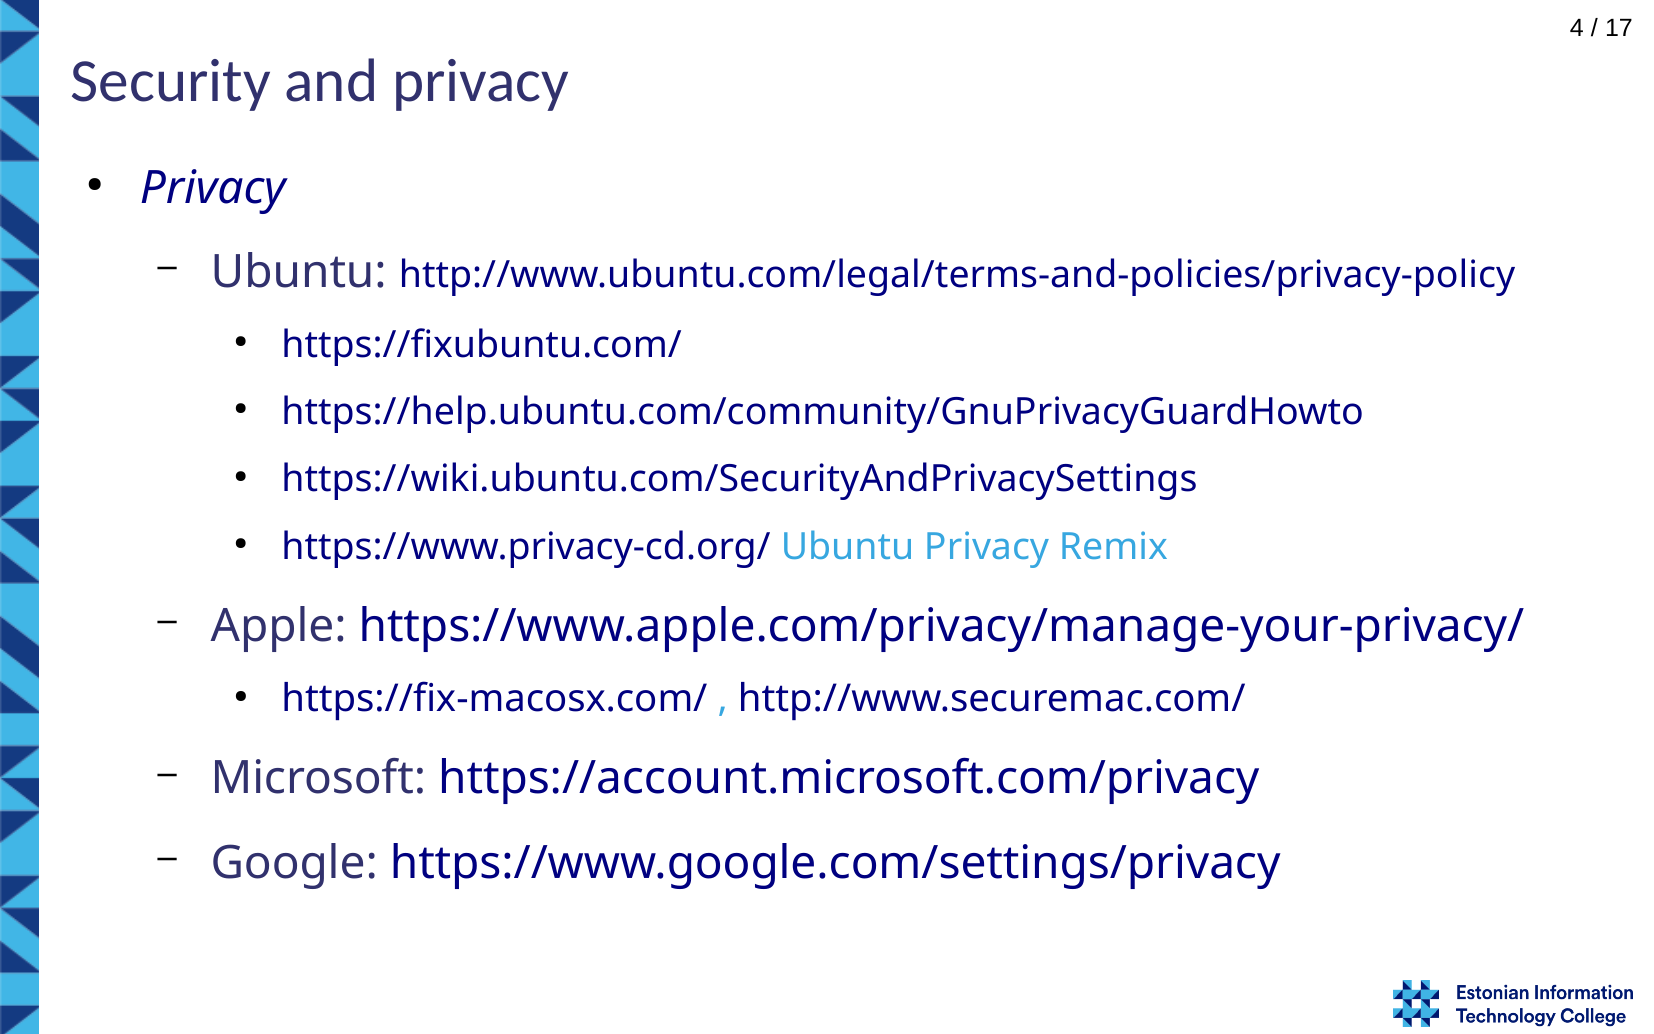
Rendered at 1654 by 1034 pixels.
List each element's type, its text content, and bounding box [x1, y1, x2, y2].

title Security and privacy [70, 41, 1630, 130]
picture [1393, 980, 1633, 1027]
list Privacy Ubuntu: http://www.ubuntu.com/legal/terms-and-policies/privacy-policy https://fixubuntu.com/ https://help.ubuntu.com/community/GnuPrivacyGuardHowto https://wiki.ubuntu.com/SecurityAndPrivacySettings https://www.privacy-cd.org/ Ubuntu Privacy Remix Apple: https://www.apple.com/privacy/manage-your-privacy/ https://fix-macosx.com/ , http://www.securemac.com/ Microsoft: https://account.microsoft.com/privacy Google: https://www.google.com/settings/privacy [68, 153, 1630, 957]
